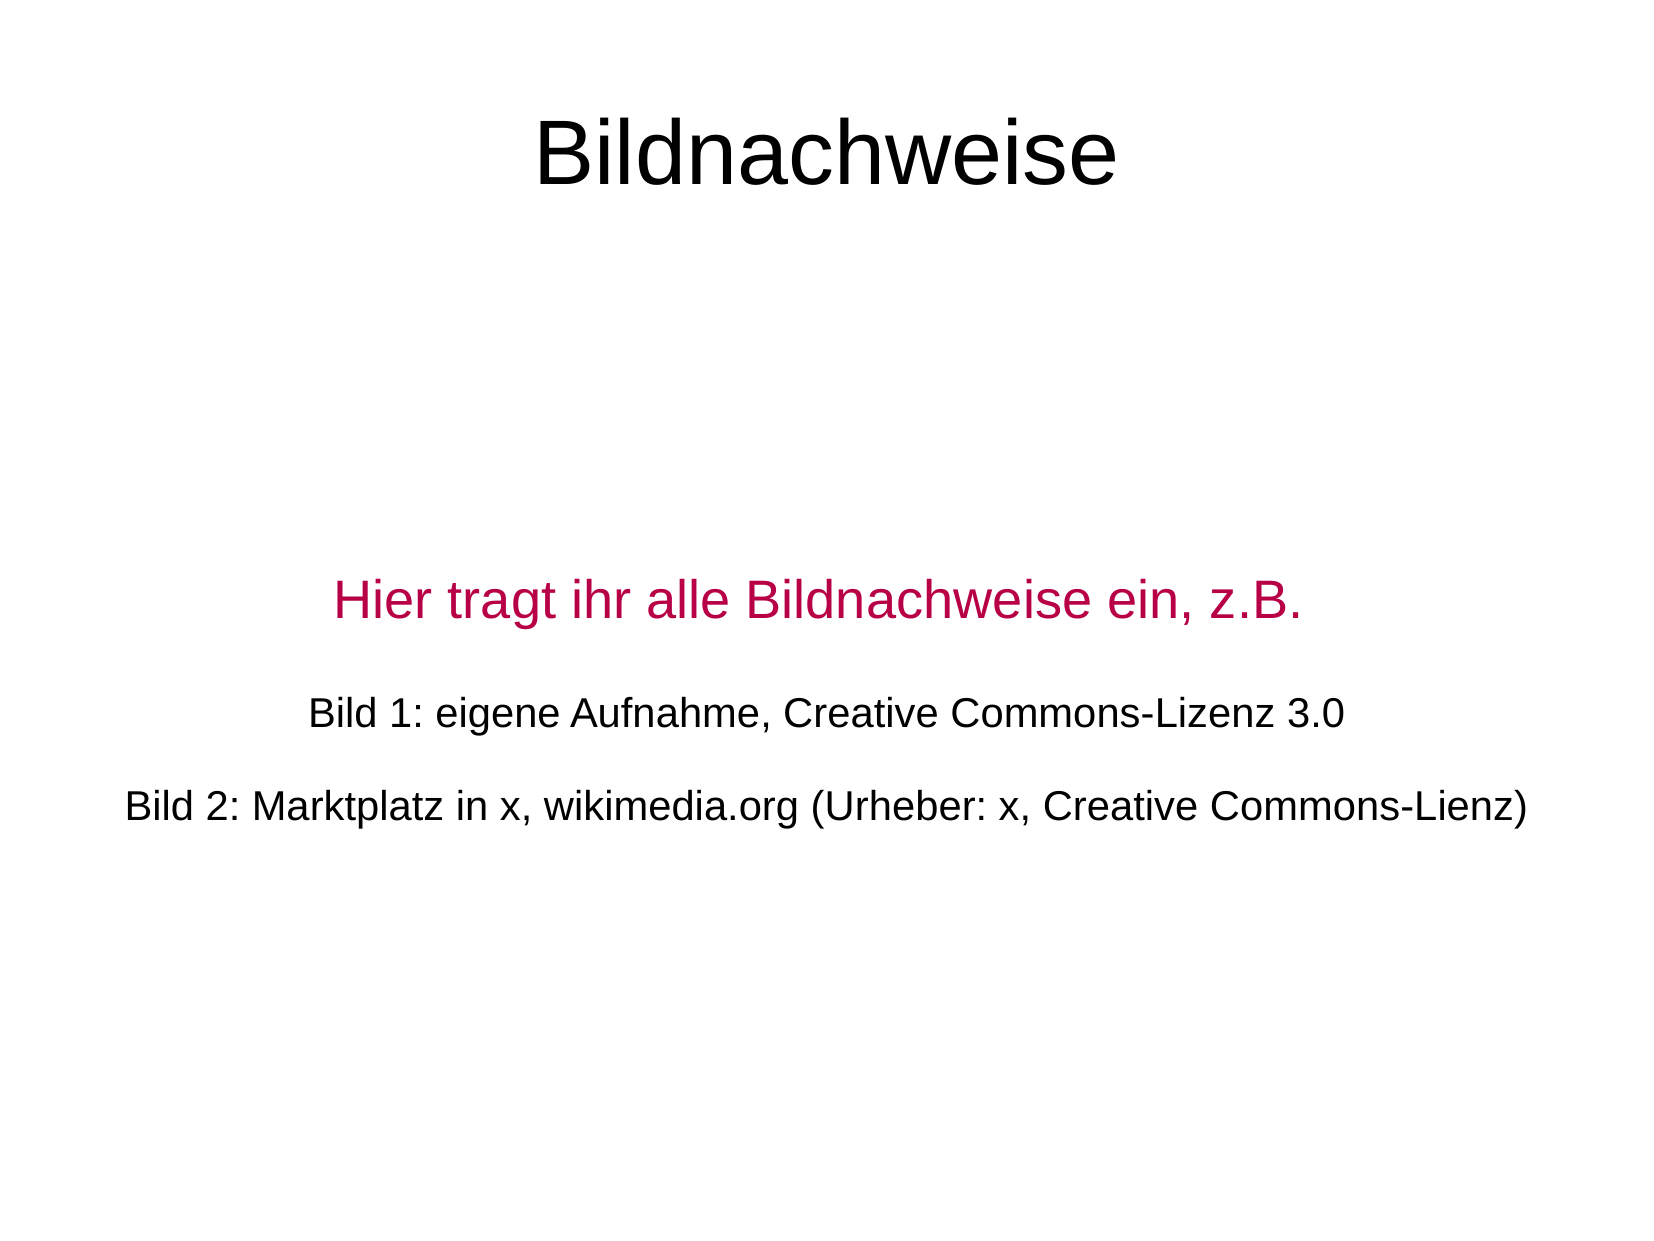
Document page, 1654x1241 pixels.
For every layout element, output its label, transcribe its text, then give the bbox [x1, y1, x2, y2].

subtitle Hier tragt ihr alle Bildnachweise ein, z.B. Bild 1: eigene Aufnahme, Creative Commons-Lizenz 3.0 Bild 2: Marktplatz in x, wikimedia.org (Urheber: x, Creative Commons-Lienz) [82, 290, 1571, 1109]
title Bildnachweise [82, 49, 1571, 257]
